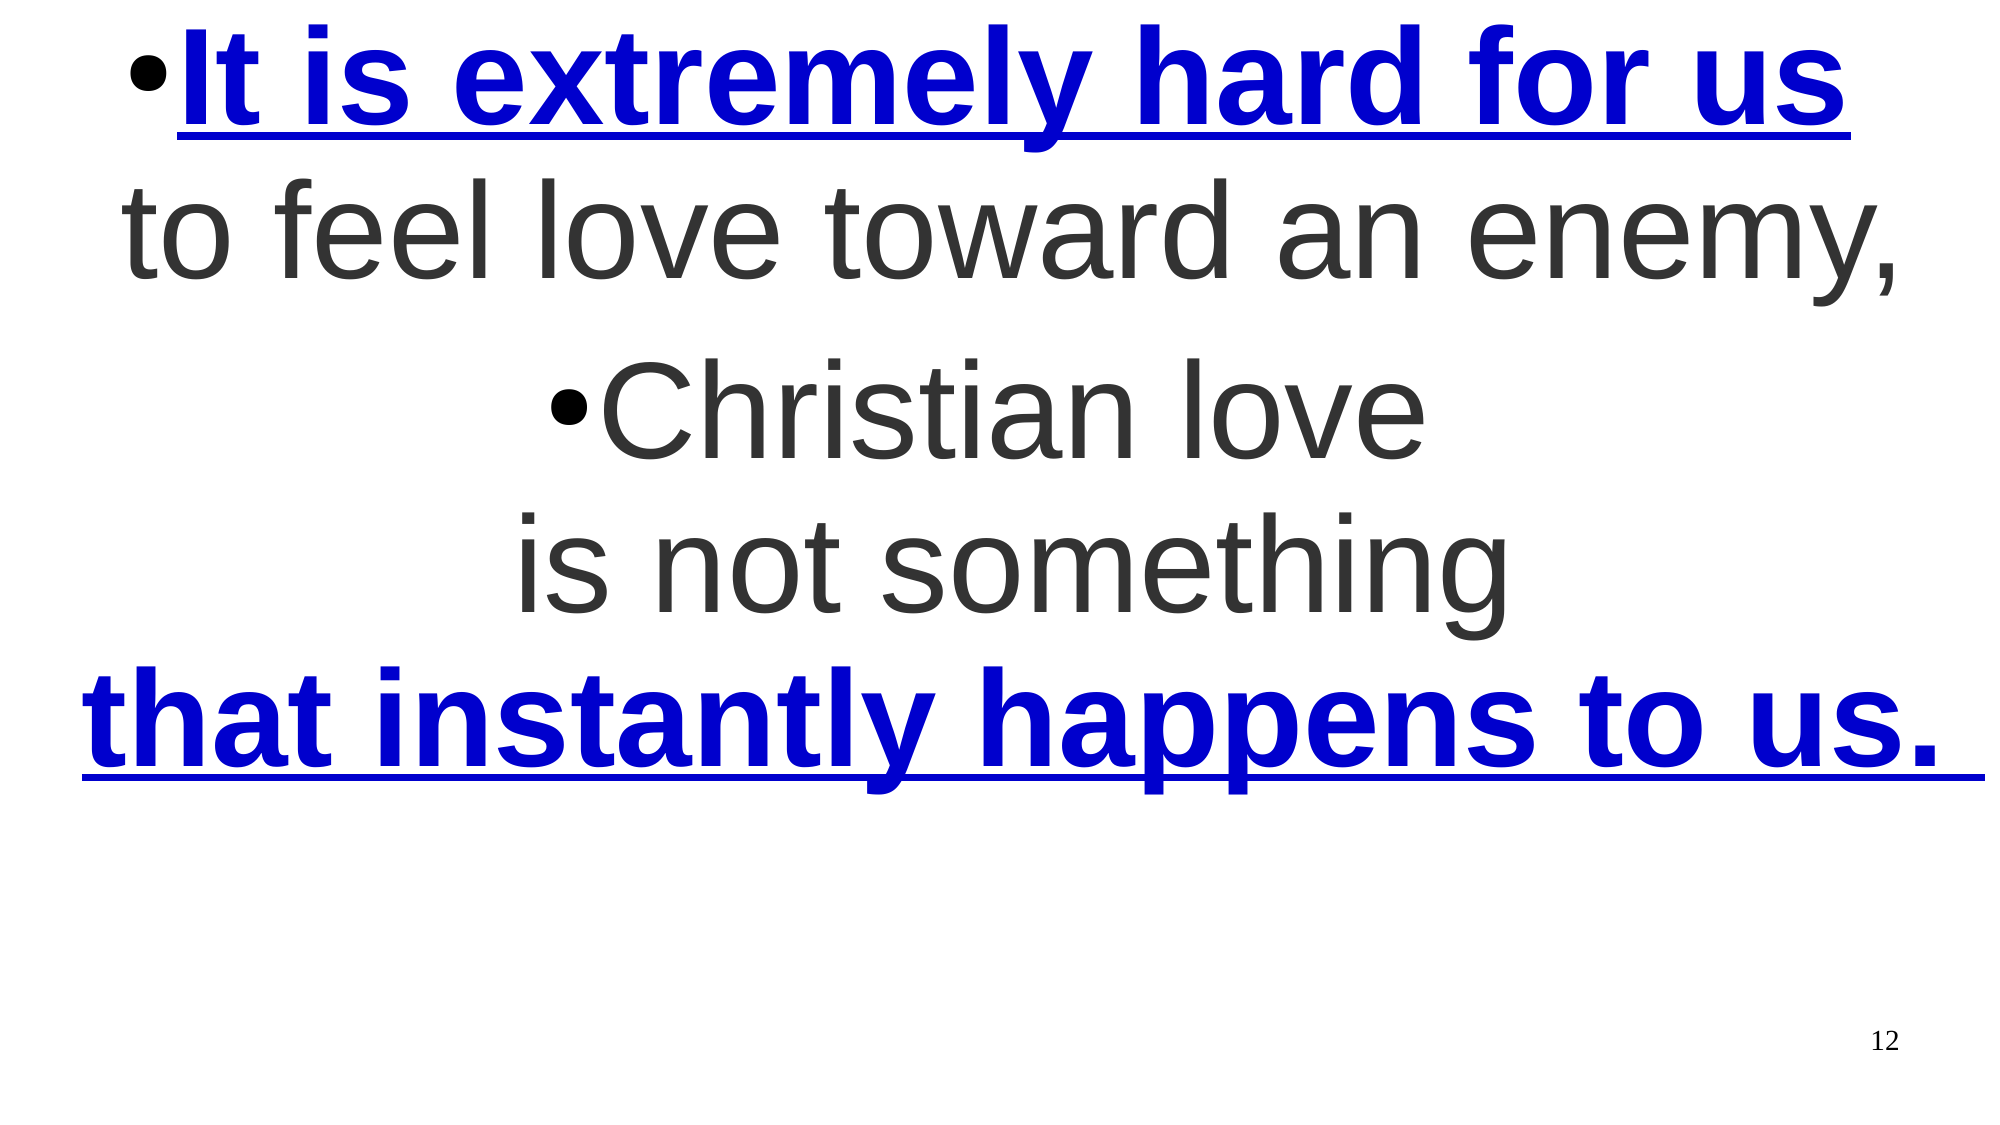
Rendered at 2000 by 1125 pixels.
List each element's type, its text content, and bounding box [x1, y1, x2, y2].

list It is extremely hard for us to feel love toward an enemy, Christian love is not something that instantly happens to us. [0, 0, 1996, 1123]
